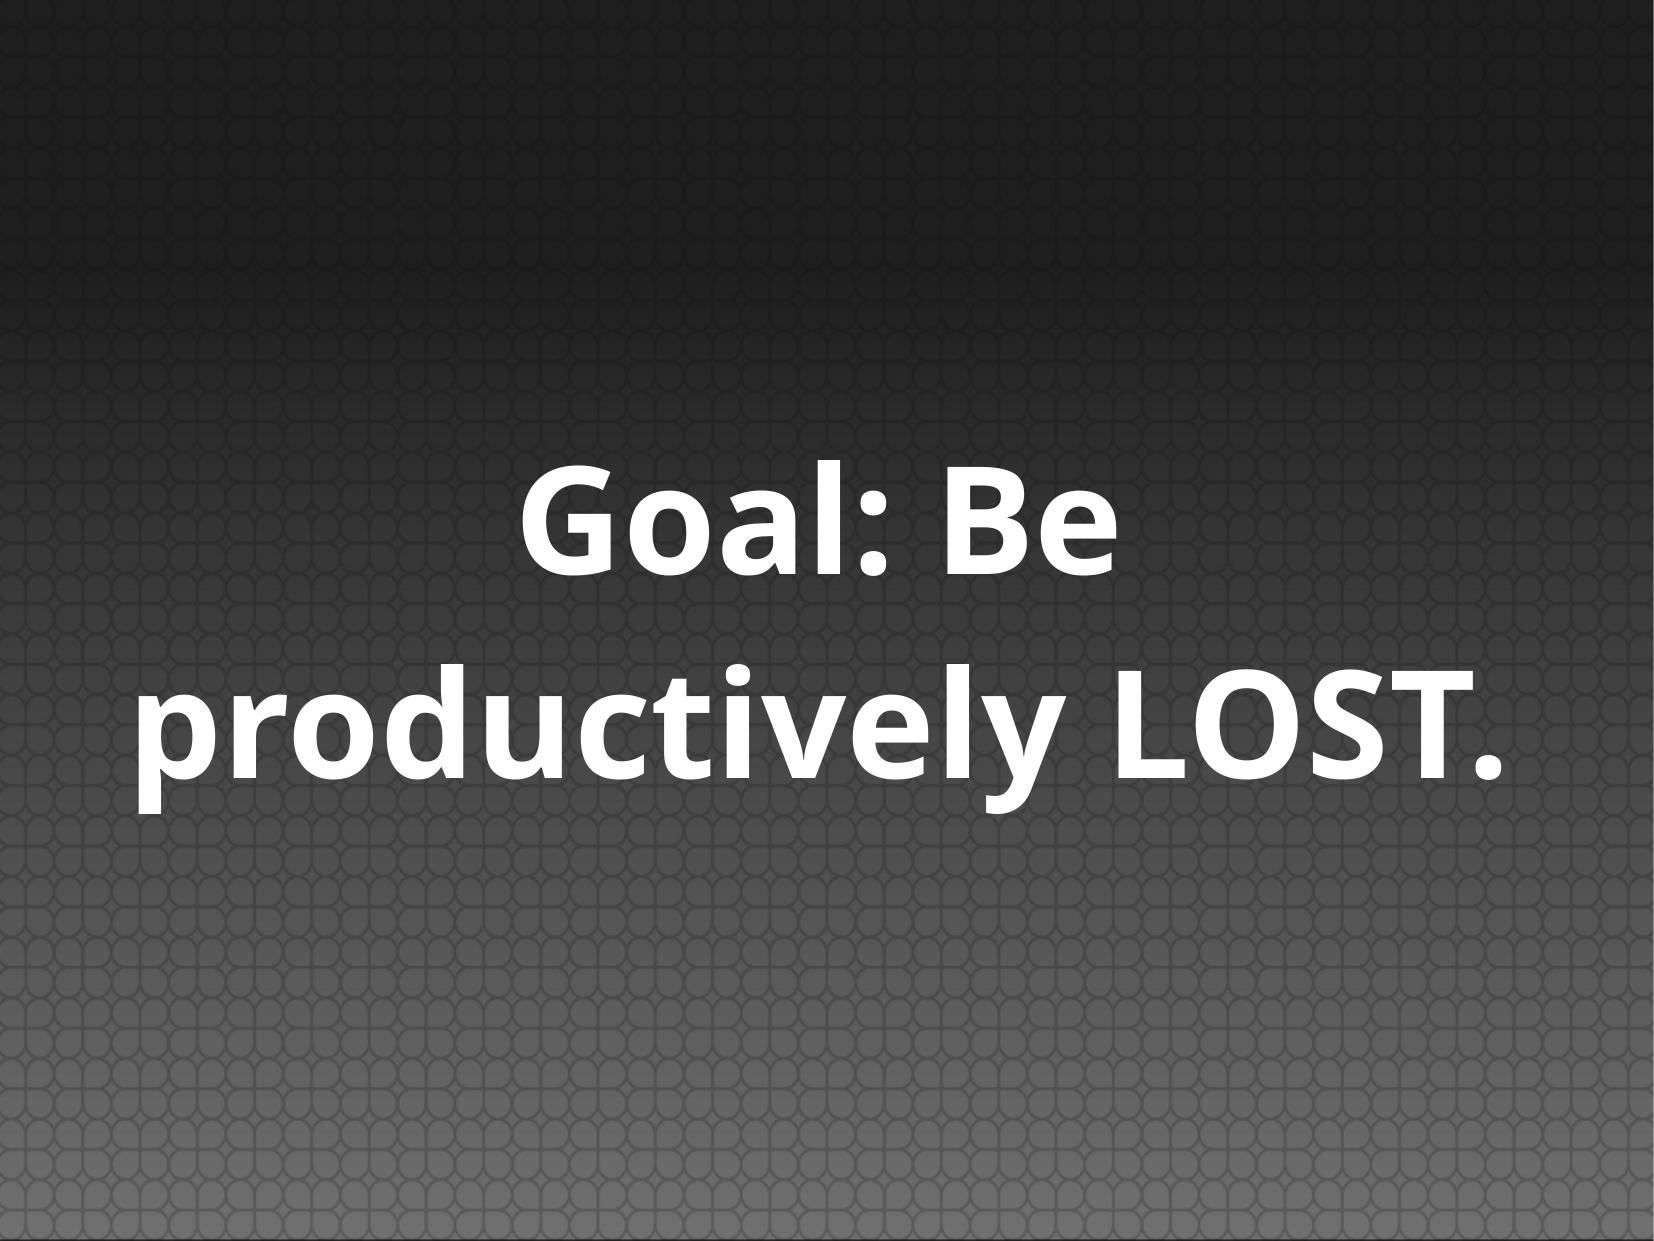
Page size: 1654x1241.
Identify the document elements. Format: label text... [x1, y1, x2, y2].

picture [0, 0, 1654, 1241]
title Goal: Be productively LOST. [75, 356, 1564, 881]
